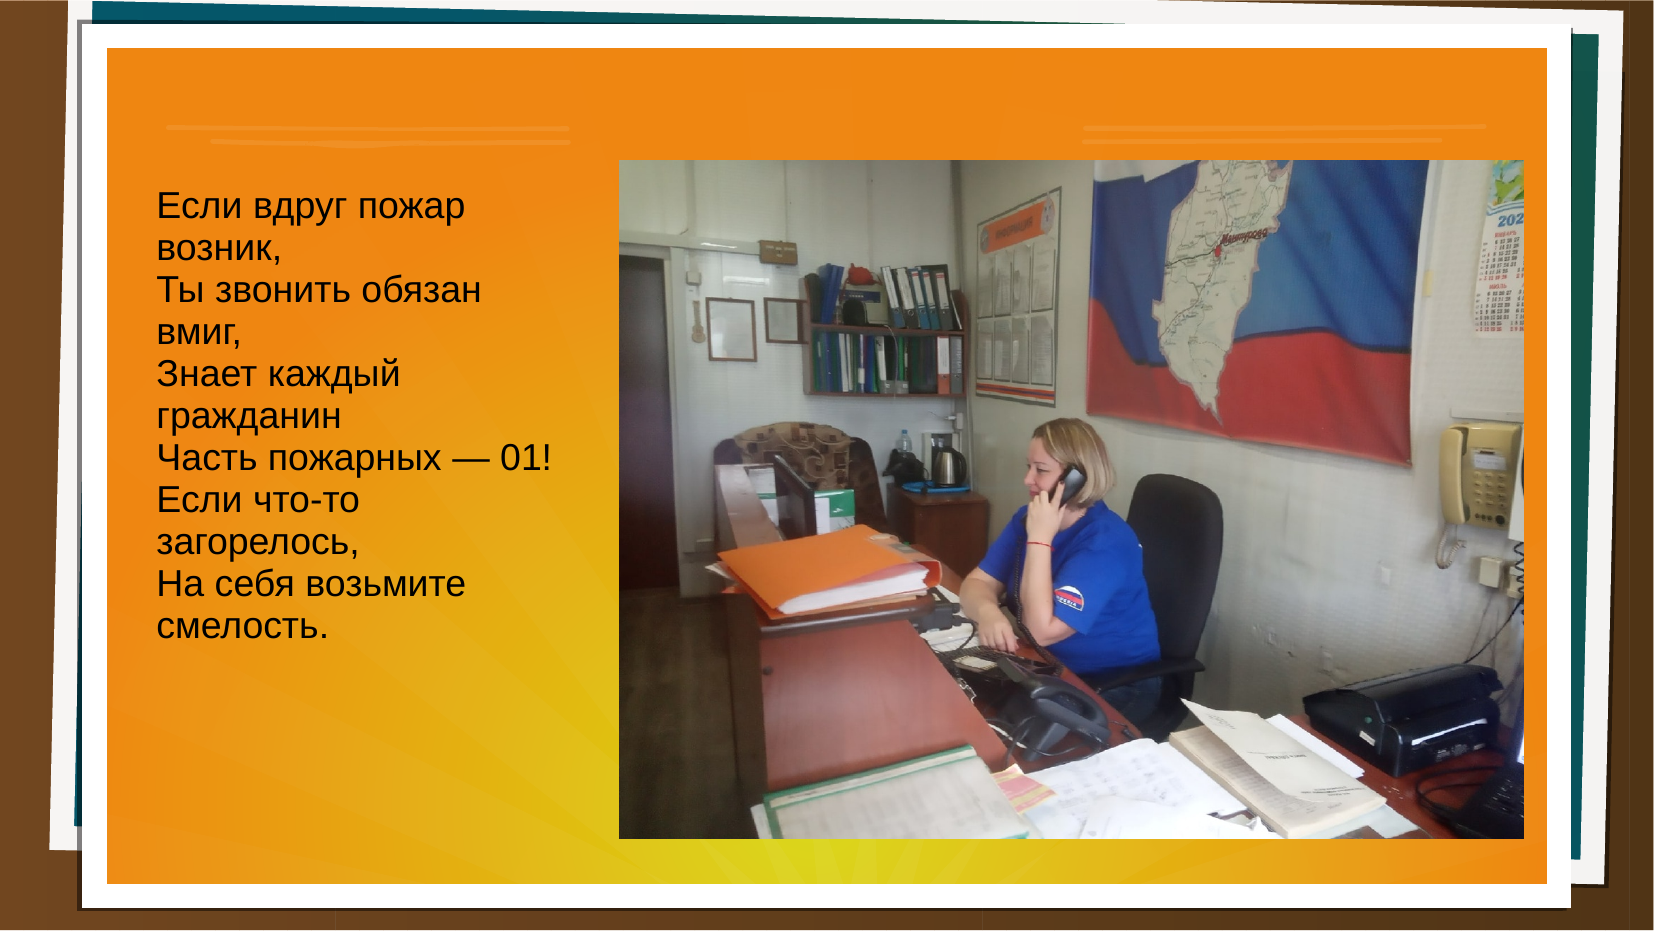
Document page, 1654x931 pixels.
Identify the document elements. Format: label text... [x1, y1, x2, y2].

picture [619, 160, 1524, 839]
text_box Если вдруг пожар возник, Ты звонить обязан вмиг, Знает каждый гражданин Часть пожарных — 01! Если что-то загорелось, На себя возьмите смелость. [141, 177, 579, 696]
